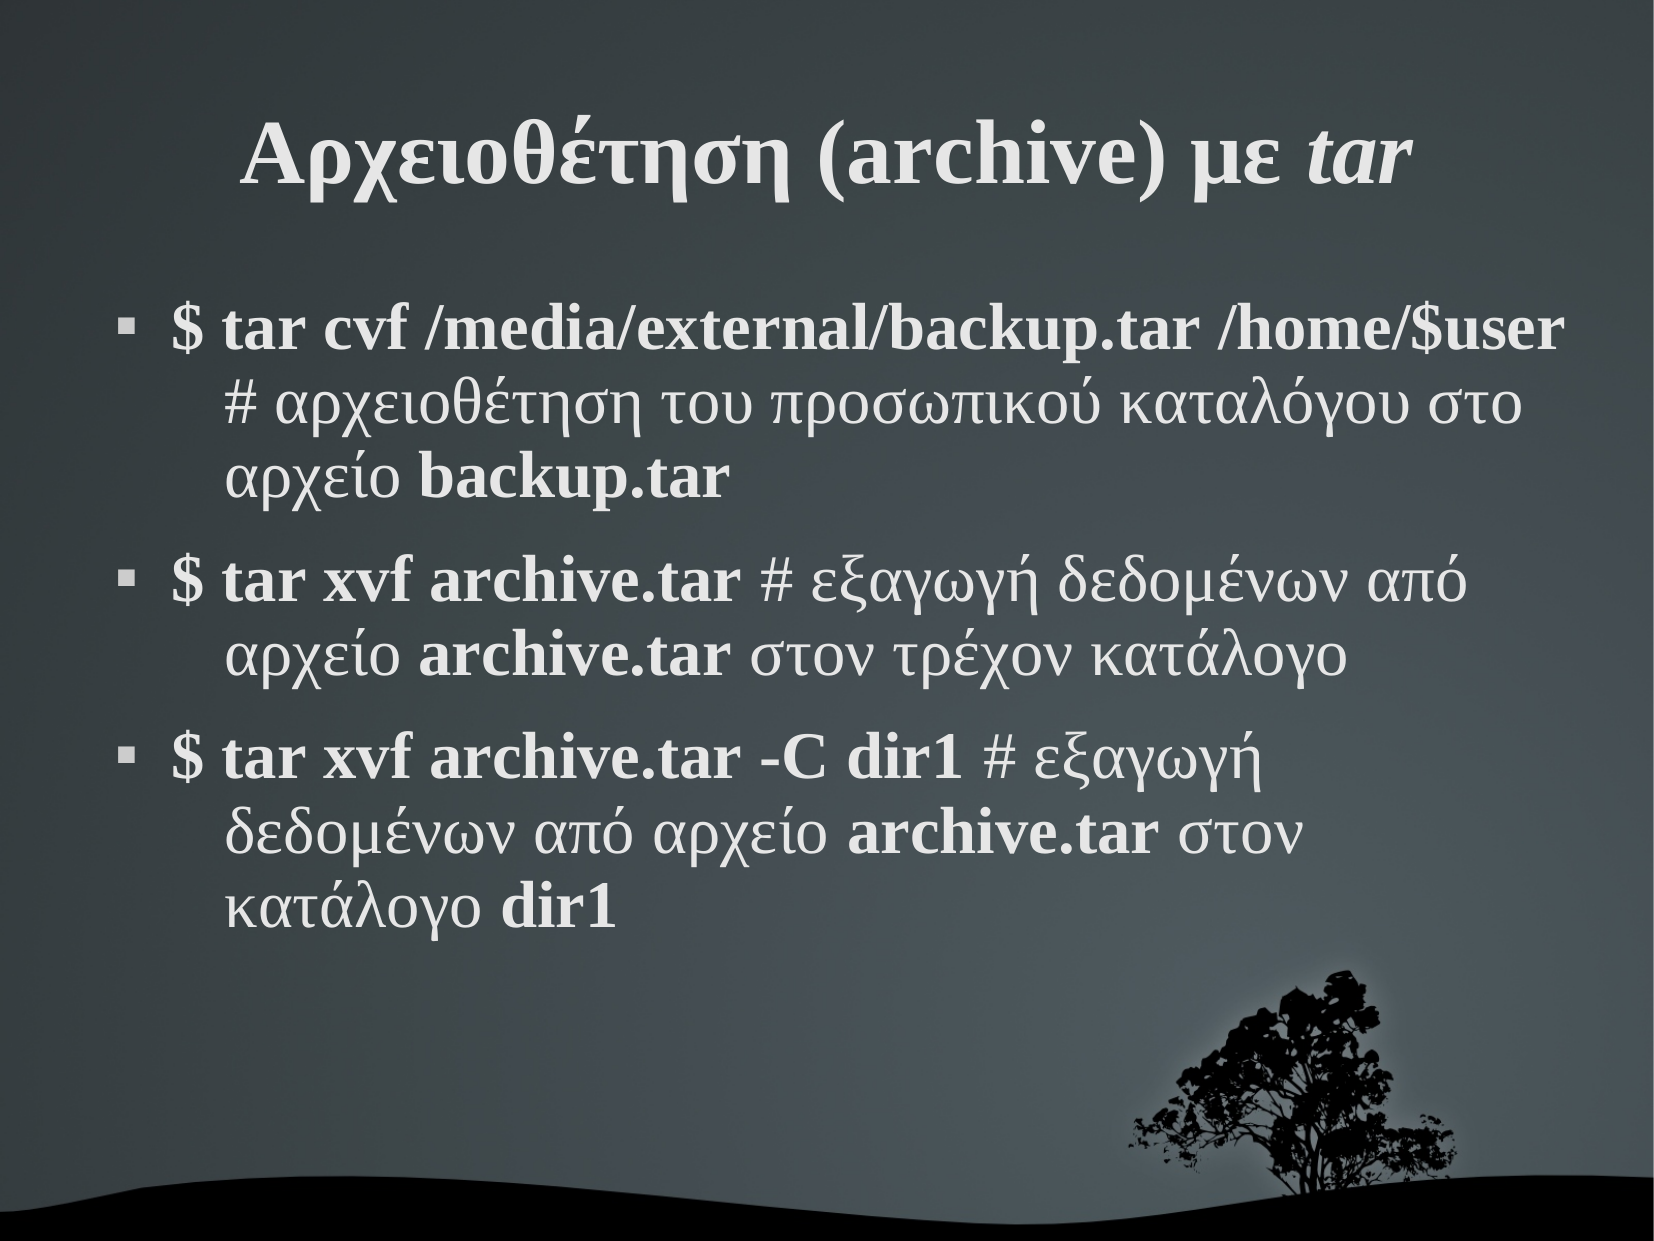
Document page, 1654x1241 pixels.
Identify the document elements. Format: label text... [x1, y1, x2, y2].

title Αρχειοθέτηση (archive) με tar [82, 49, 1571, 257]
list $ tar cvf /media/external/backup.tar /home/$user # αρχειοθέτηση του προσωπικού καταλόγου στο αρχείο backup.tar $ tar xvf archive.tar # εξαγωγή δεδομένων από αρχείο archive.tar στον τρέχον κατάλογο $ tar xvf archive.tar -C dir1 # εξαγωγή δεδομένων από αρχείο archive.tar στον κατάλογο dir1 [82, 290, 1571, 1109]
picture [0, 0, 1654, 1241]
